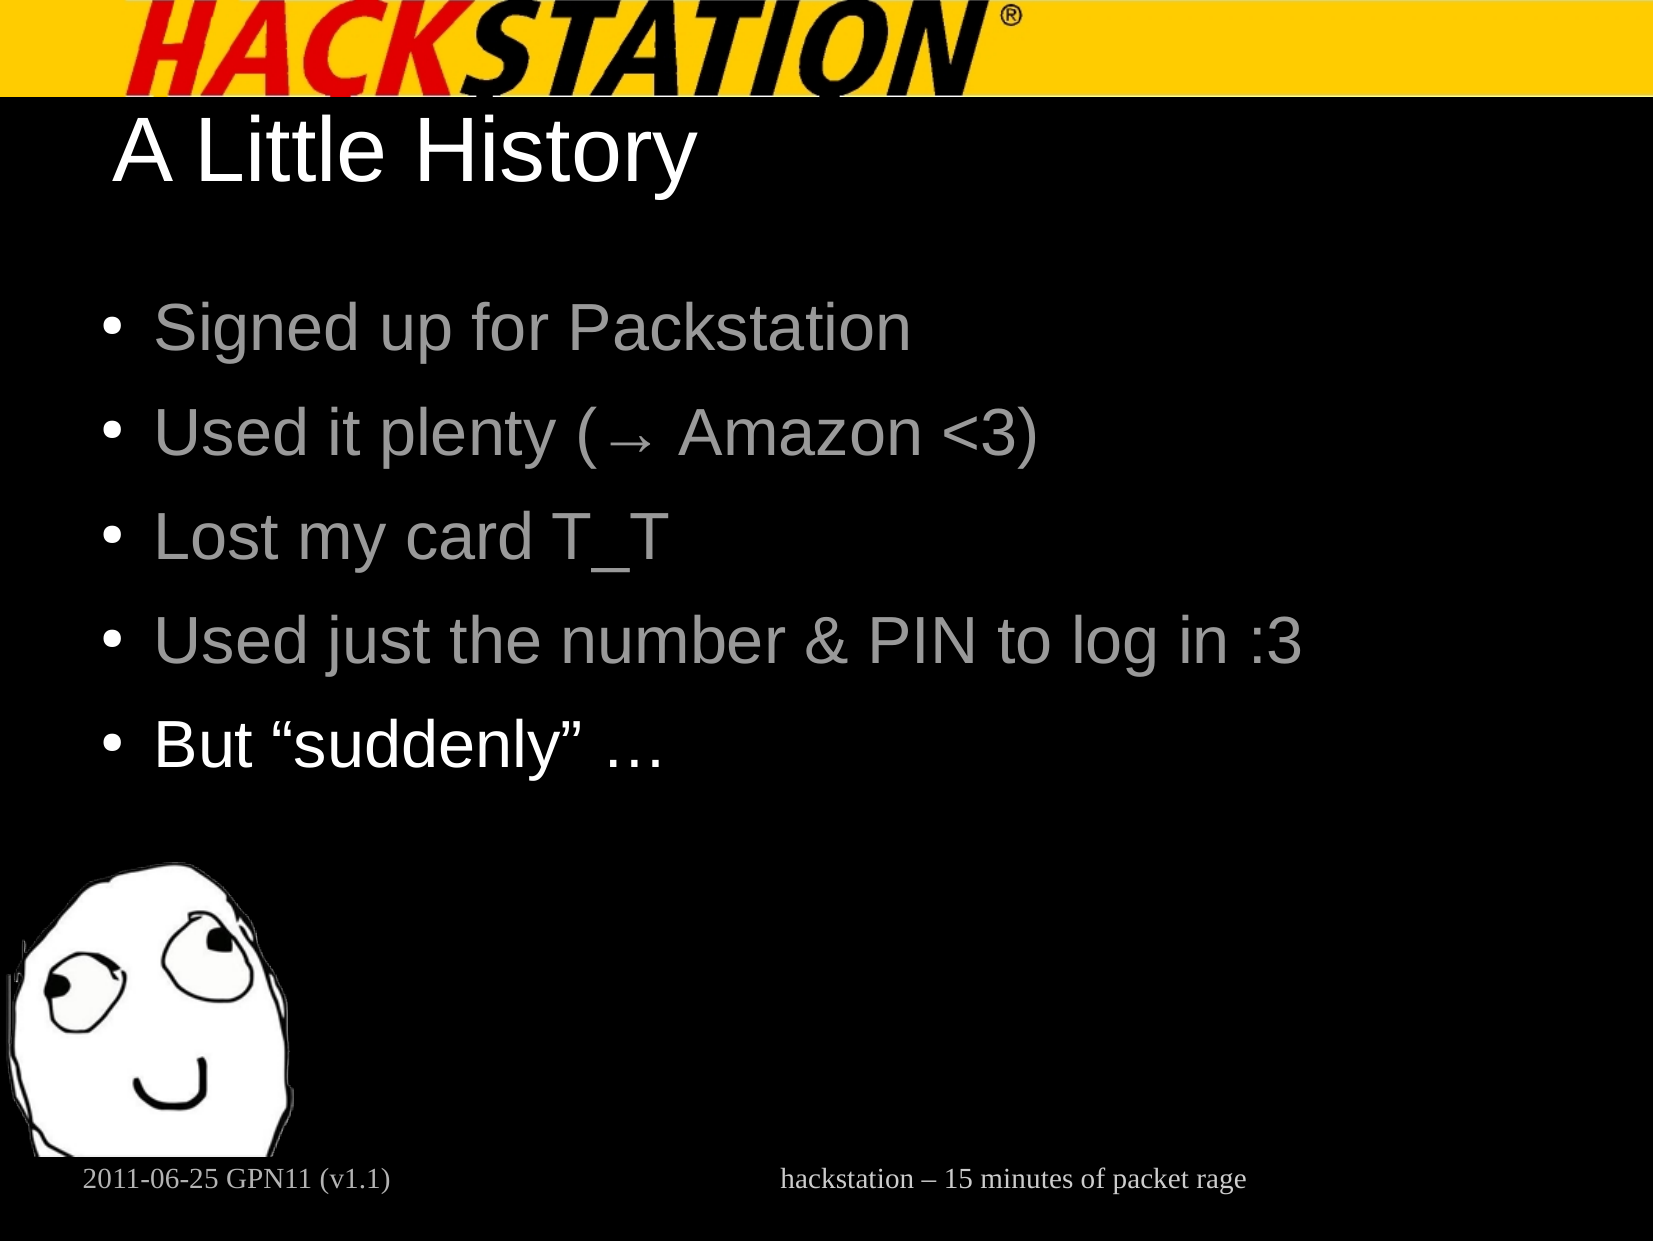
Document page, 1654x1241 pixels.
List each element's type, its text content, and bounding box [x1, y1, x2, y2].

picture [0, 862, 338, 1157]
picture [0, 0, 1653, 97]
title A Little History [112, 75, 1571, 226]
list Signed up for Packstation Used it plenty (→ Amazon <3) Lost my card T_T Used just the number & PIN to log in :3 But “suddenly” … [82, 290, 1571, 1109]
